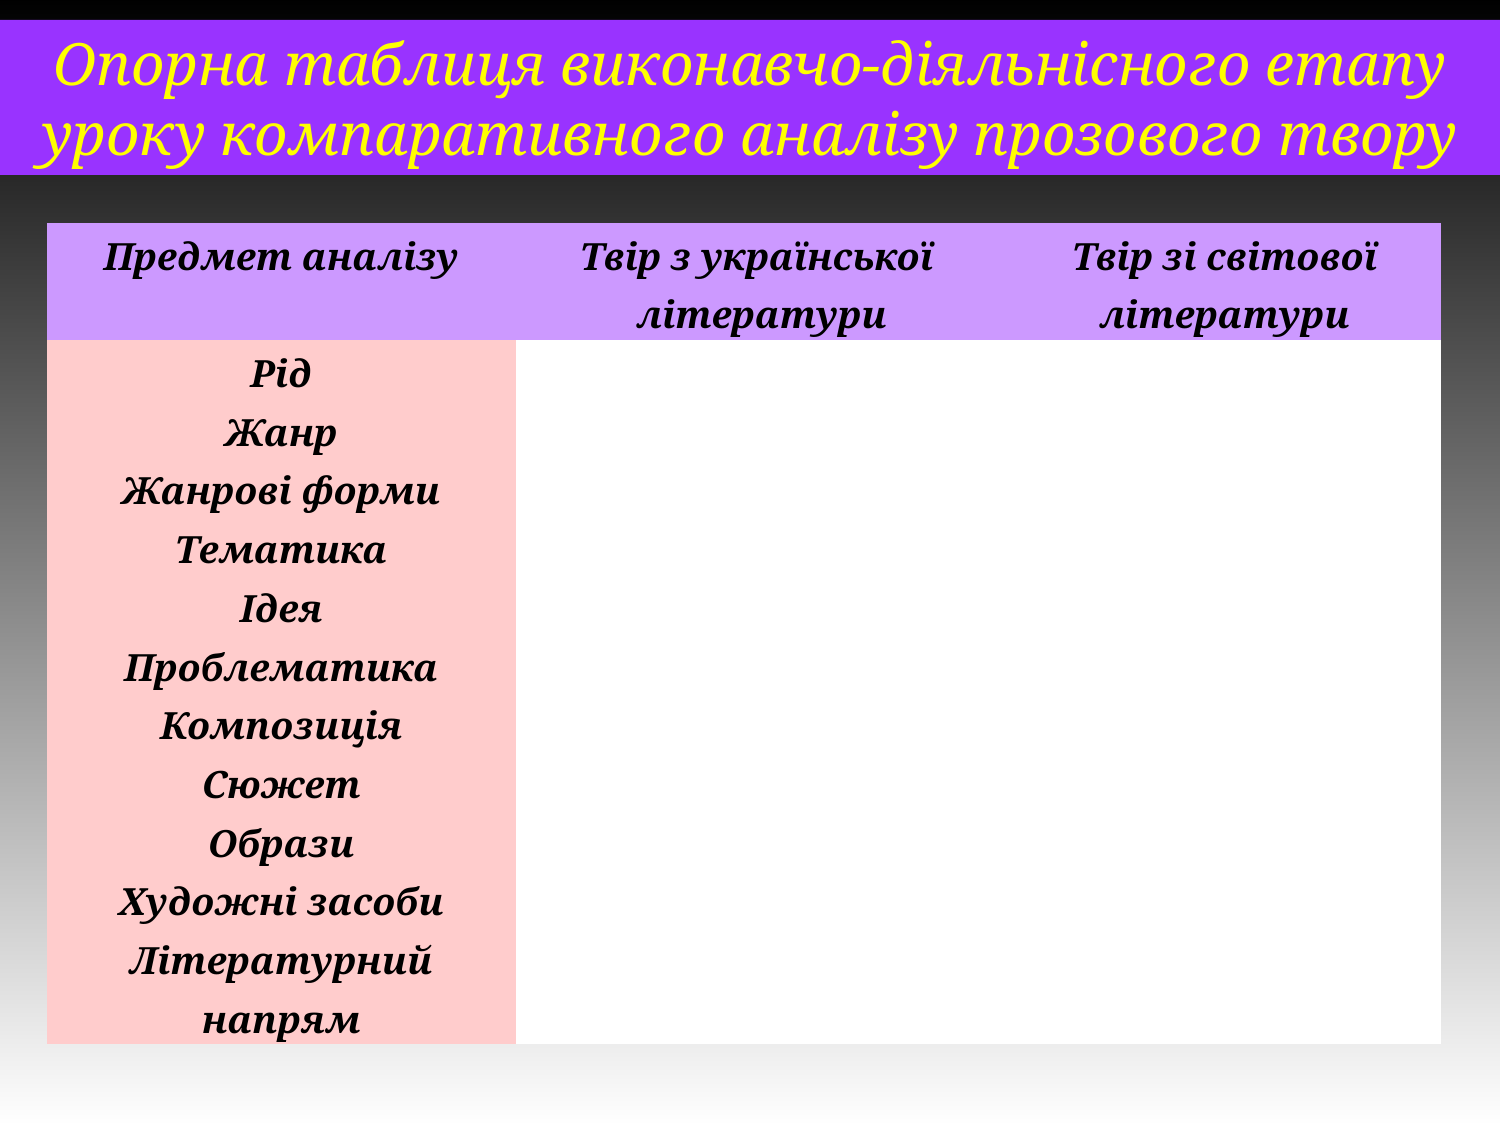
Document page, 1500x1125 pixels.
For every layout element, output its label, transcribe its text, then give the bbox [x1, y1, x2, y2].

table_cell [1008, 340, 1441, 399]
table_cell Проблематика [47, 633, 516, 692]
table_cell [1008, 633, 1441, 692]
table_cell [1008, 516, 1441, 575]
table_header Твір з української літератури [516, 223, 1008, 340]
table_cell [516, 575, 1008, 633]
table_cell Ідея [47, 575, 516, 633]
table_cell [1008, 399, 1441, 457]
table_cell [1008, 575, 1441, 633]
table_cell Рід [47, 340, 516, 399]
table_cell [516, 633, 1008, 692]
table_cell Композиція [47, 692, 516, 751]
table_cell Літературний напрям [47, 927, 516, 1044]
table_cell Жанр [47, 399, 516, 457]
table_cell Художні засоби [47, 868, 516, 927]
table_cell Образи [47, 810, 516, 868]
table_cell [1008, 692, 1441, 751]
table_cell Тематика [47, 516, 516, 575]
table_cell [516, 340, 1008, 399]
table_cell [516, 751, 1008, 810]
table_cell [516, 927, 1008, 1044]
table_cell [516, 457, 1008, 516]
table_cell [516, 692, 1008, 751]
text_box Опорна таблиця виконавчо-діяльнісного етапу уроку компаративного аналізу прозового твору [0, 19, 1500, 175]
table_cell [516, 868, 1008, 927]
table_cell [516, 810, 1008, 868]
table_cell [516, 399, 1008, 457]
table_cell [1008, 868, 1441, 927]
table_header Предмет аналізу [47, 223, 516, 340]
table_cell [1008, 810, 1441, 868]
table_cell [1008, 457, 1441, 516]
table_cell Сюжет [47, 751, 516, 810]
table_cell [516, 516, 1008, 575]
table_cell [1008, 927, 1441, 1044]
table_cell [1008, 751, 1441, 810]
table_cell Жанрові форми [47, 457, 516, 516]
table_header Твір зі світової літератури [1008, 223, 1441, 340]
